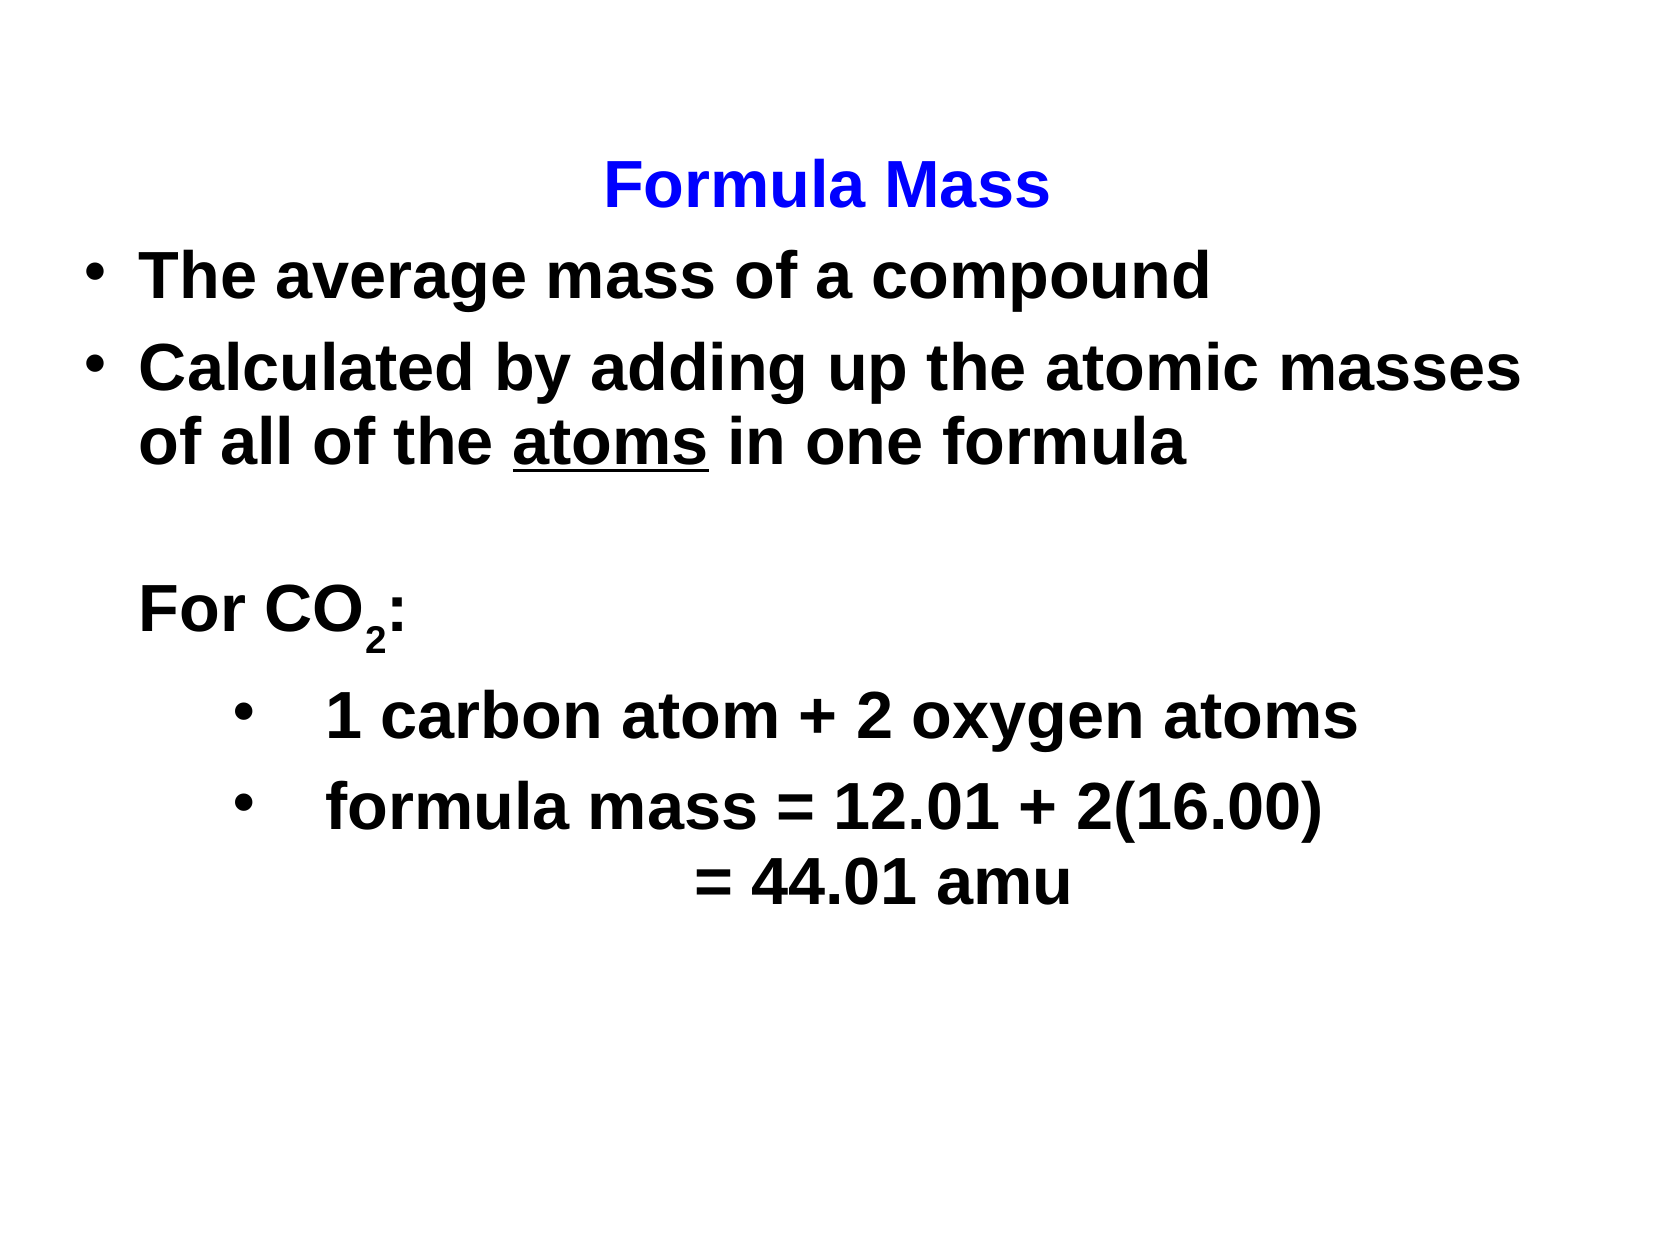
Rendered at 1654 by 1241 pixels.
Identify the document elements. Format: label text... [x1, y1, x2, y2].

text_box Formula Mass The average mass of a compound Calculated by adding up the atomic masses of all of the atoms in one formula For CO2: 1 carbon atom + 2 oxygen atoms formula mass = 12.01 + 2(16.00) = 44.01 amu [82, 49, 1571, 1108]
